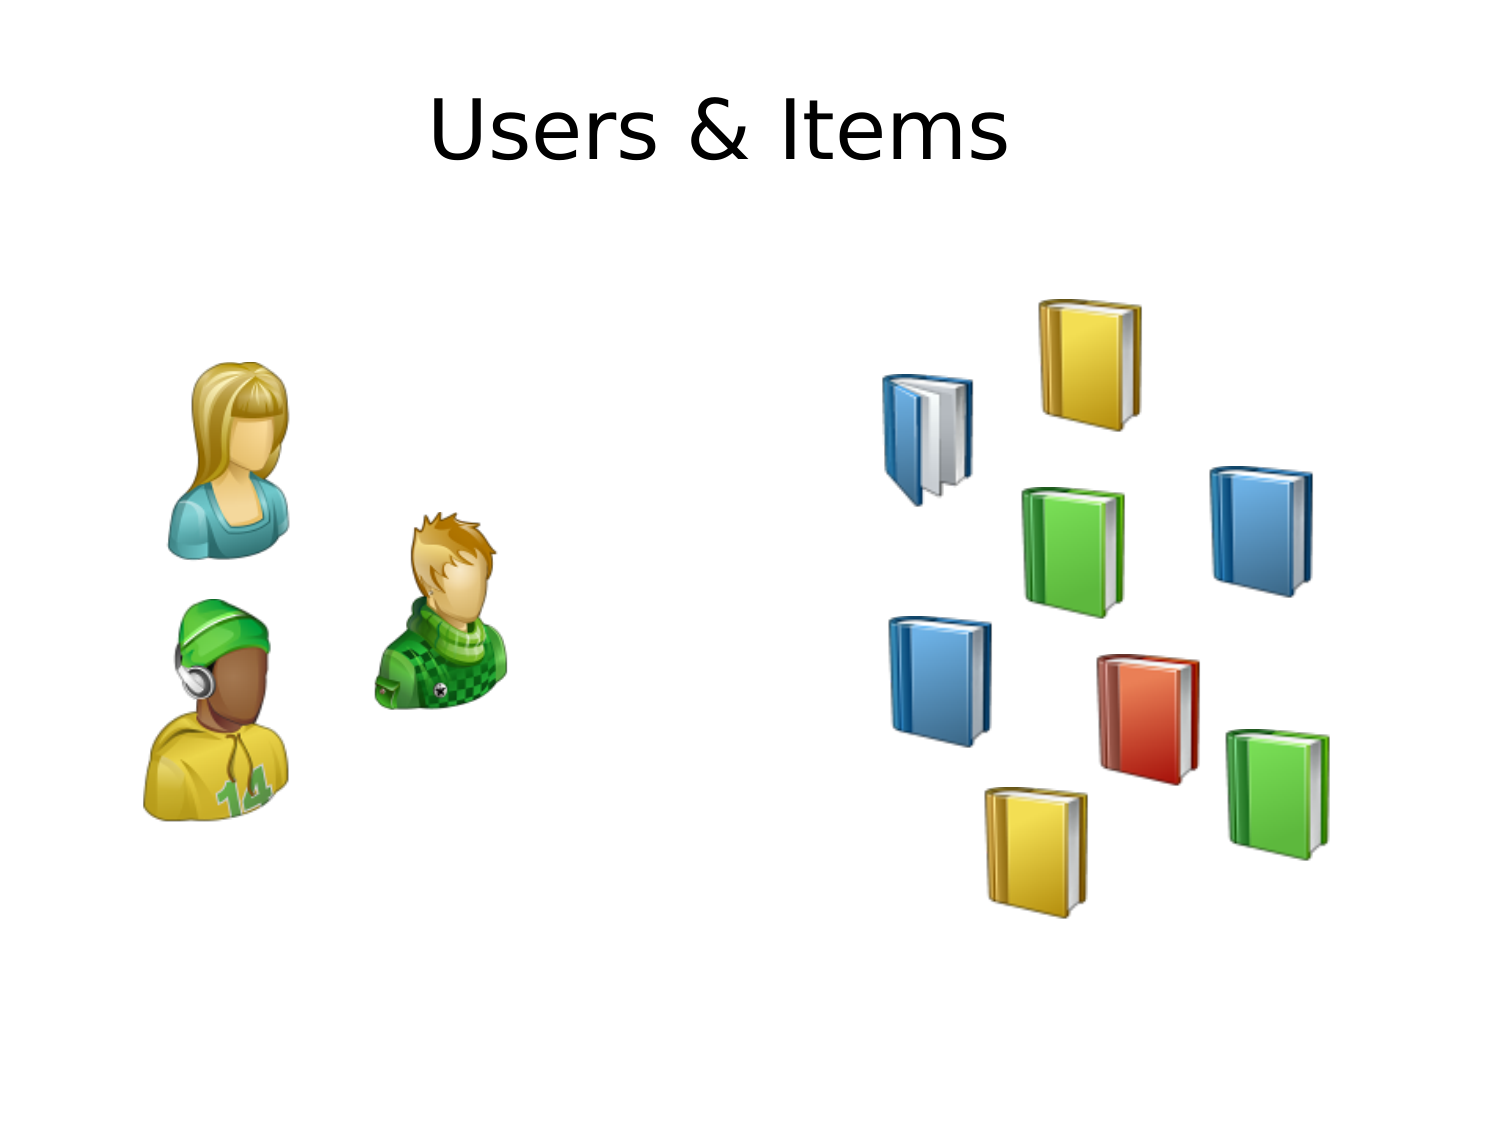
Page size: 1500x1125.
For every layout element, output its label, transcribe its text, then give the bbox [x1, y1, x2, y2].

picture [112, 362, 313, 563]
picture [112, 512, 526, 826]
picture [879, 374, 1146, 751]
text_box Users & Items [412, 75, 1026, 187]
picture [1029, 299, 1163, 434]
picture [1200, 466, 1334, 601]
picture [975, 654, 1351, 921]
